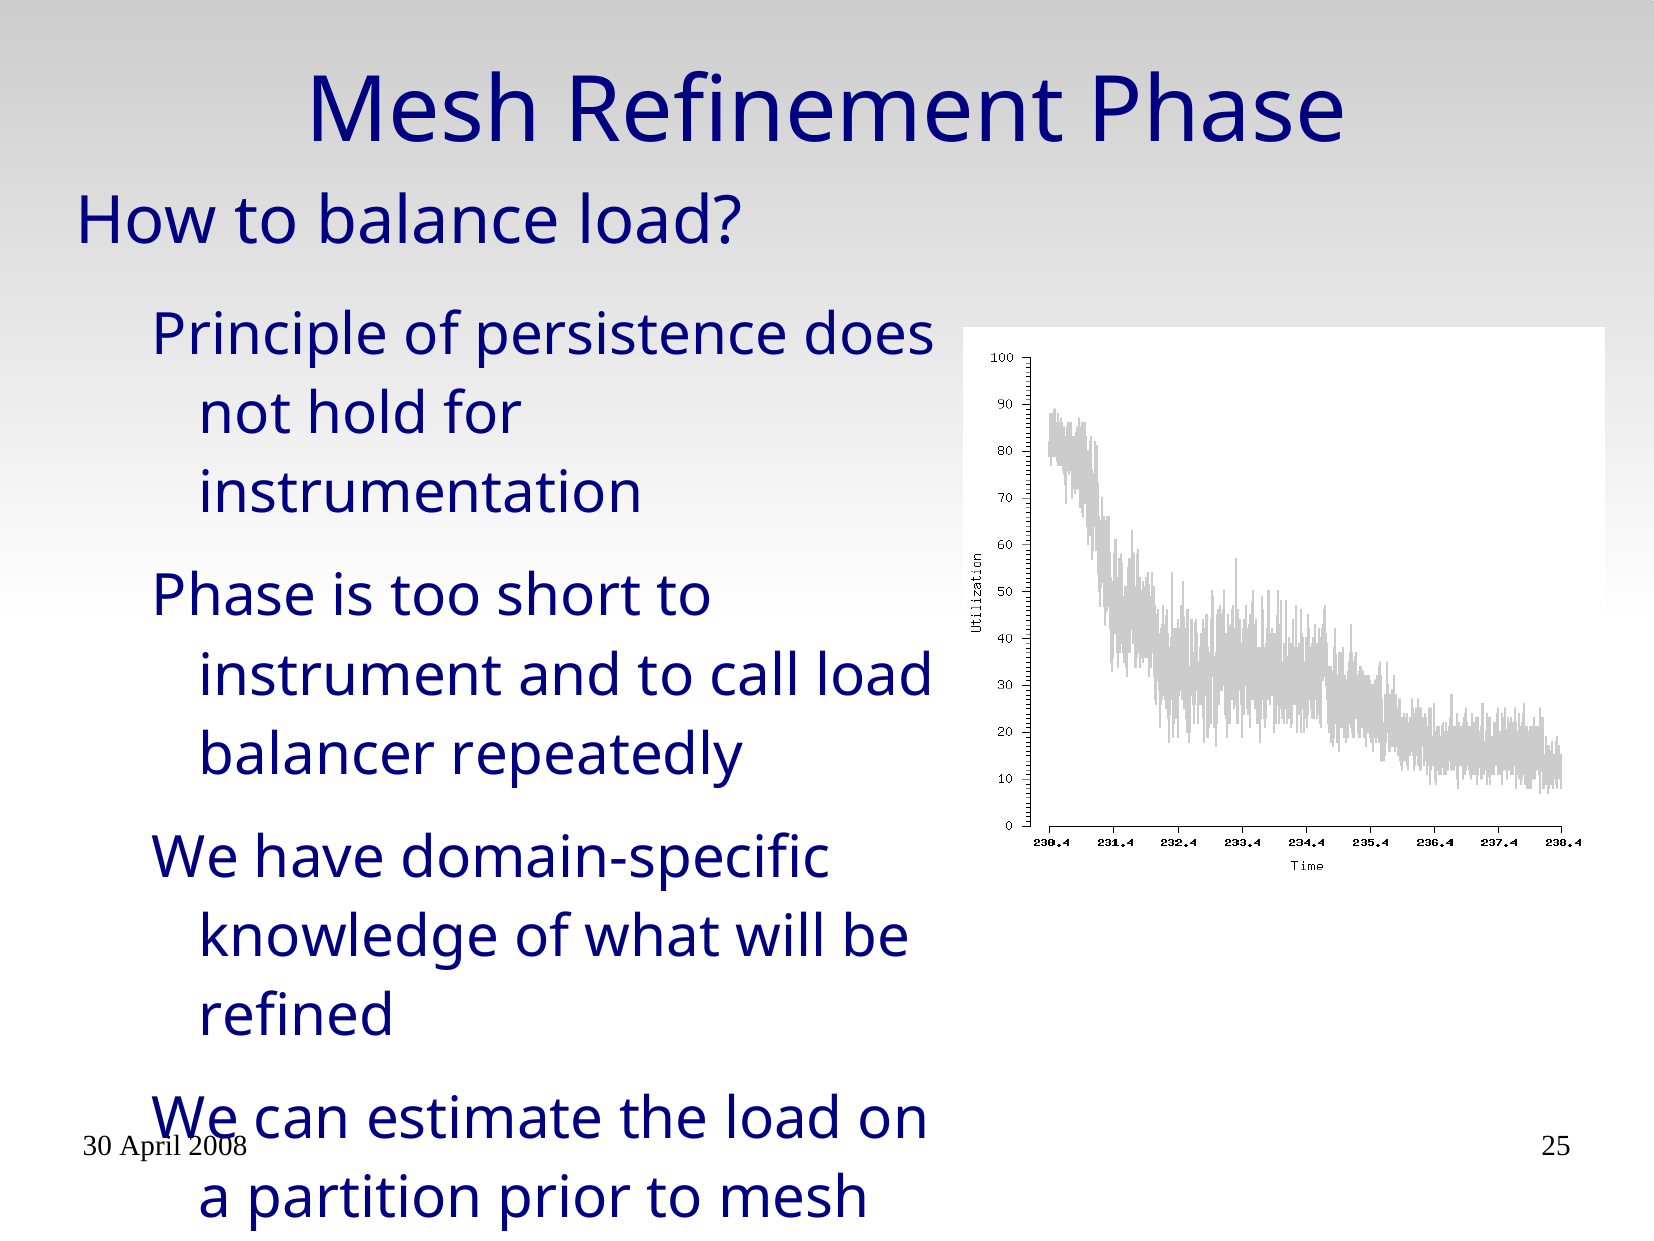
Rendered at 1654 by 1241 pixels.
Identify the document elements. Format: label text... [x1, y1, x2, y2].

title Mesh Refinement Phase [82, 2, 1571, 210]
list How to balance load? Principle of persistence does not hold for instrumentation Phase is too short to instrument and to call load balancer repeatedly We have domain-specific knowledge of what will be refined We can estimate the load on a partition prior to mesh modification [57, 171, 958, 1129]
picture [963, 327, 1605, 879]
